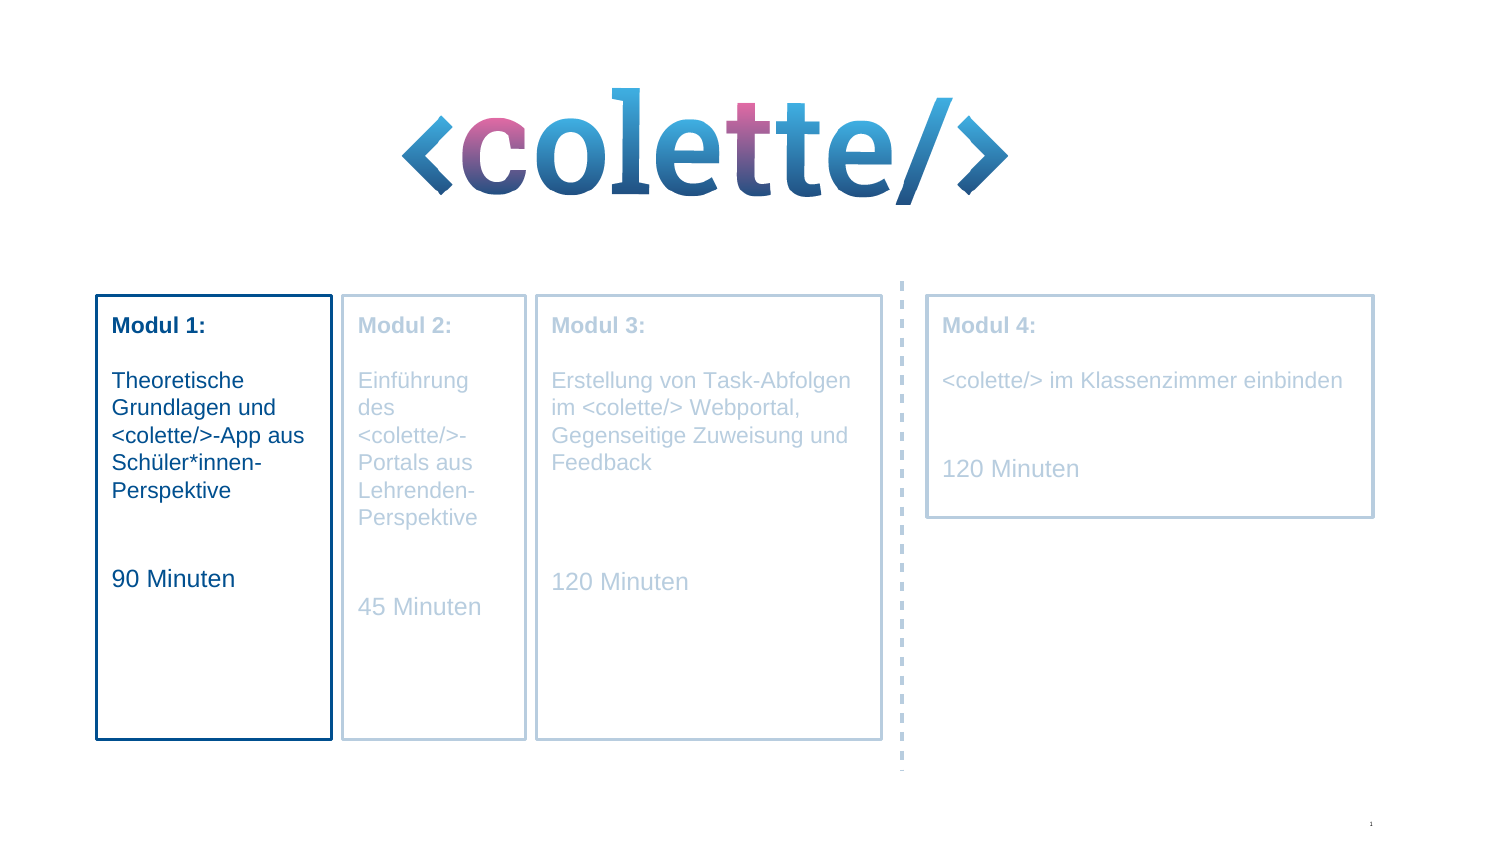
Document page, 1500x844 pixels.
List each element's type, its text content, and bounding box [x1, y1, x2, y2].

picture [306, 13, 1103, 279]
text_box Modul 1: Theoretische Grundlagen und <colette/>-App aus Schüler*innen- Perspektive 90 Minuten [96, 295, 332, 740]
text_box [337, 254, 1387, 782]
text_box ‹#› [1364, 819, 1478, 833]
